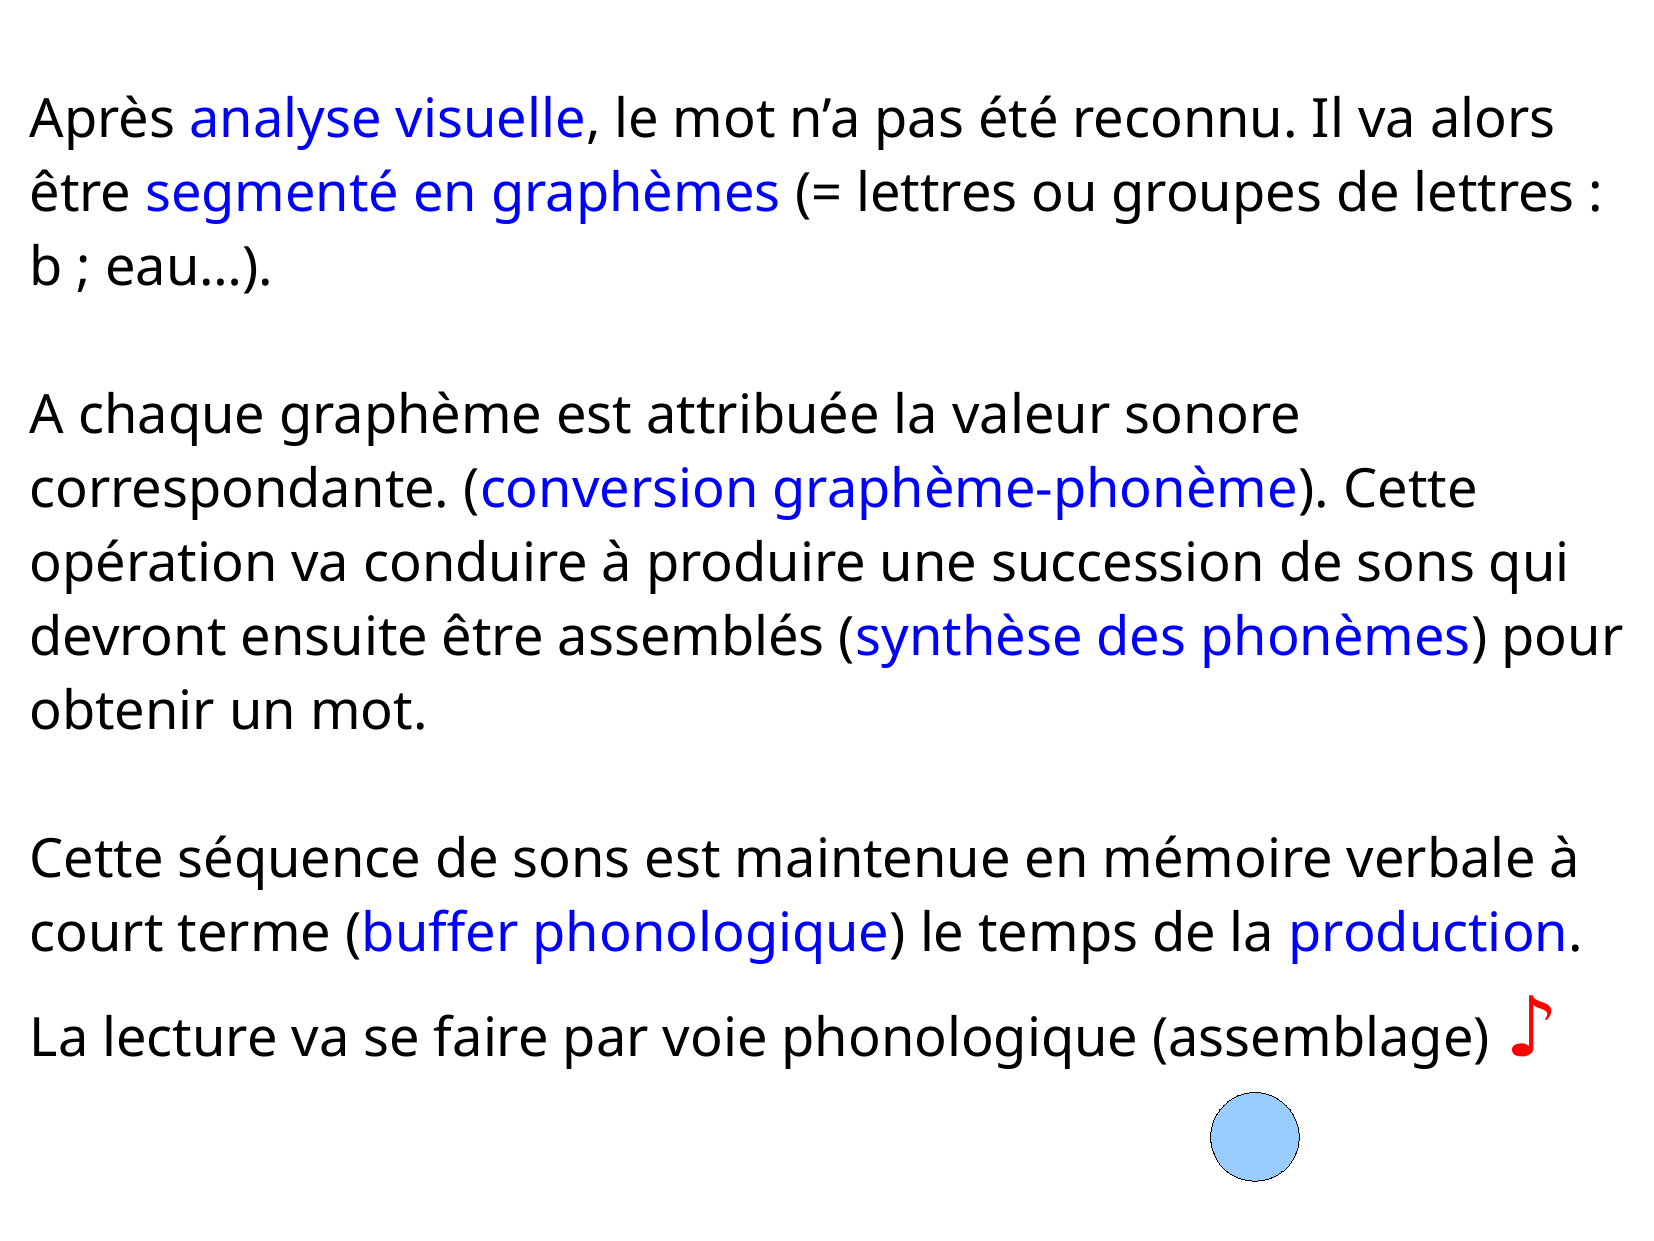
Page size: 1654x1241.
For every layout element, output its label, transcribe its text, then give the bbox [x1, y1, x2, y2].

text_box [1210, 1092, 1300, 1182]
subtitle Après analyse visuelle, le mot n’a pas été reconnu. Il va alors être segmenté en graphèmes (= lettres ou groupes de lettres : b ; eau…). A chaque graphème est attribuée la valeur sonore correspondante. (conversion graphème-phonème). Cette opération va conduire à produire une succession de sons qui devront ensuite être assemblés (synthèse des phonèmes) pour obtenir un mot. Cette séquence de sons est maintenue en mémoire verbale à court terme (buffer phonologique) le temps de la production. La lecture va se faire par voie phonologique (assemblage) ♪ [29, 29, 1625, 1211]
